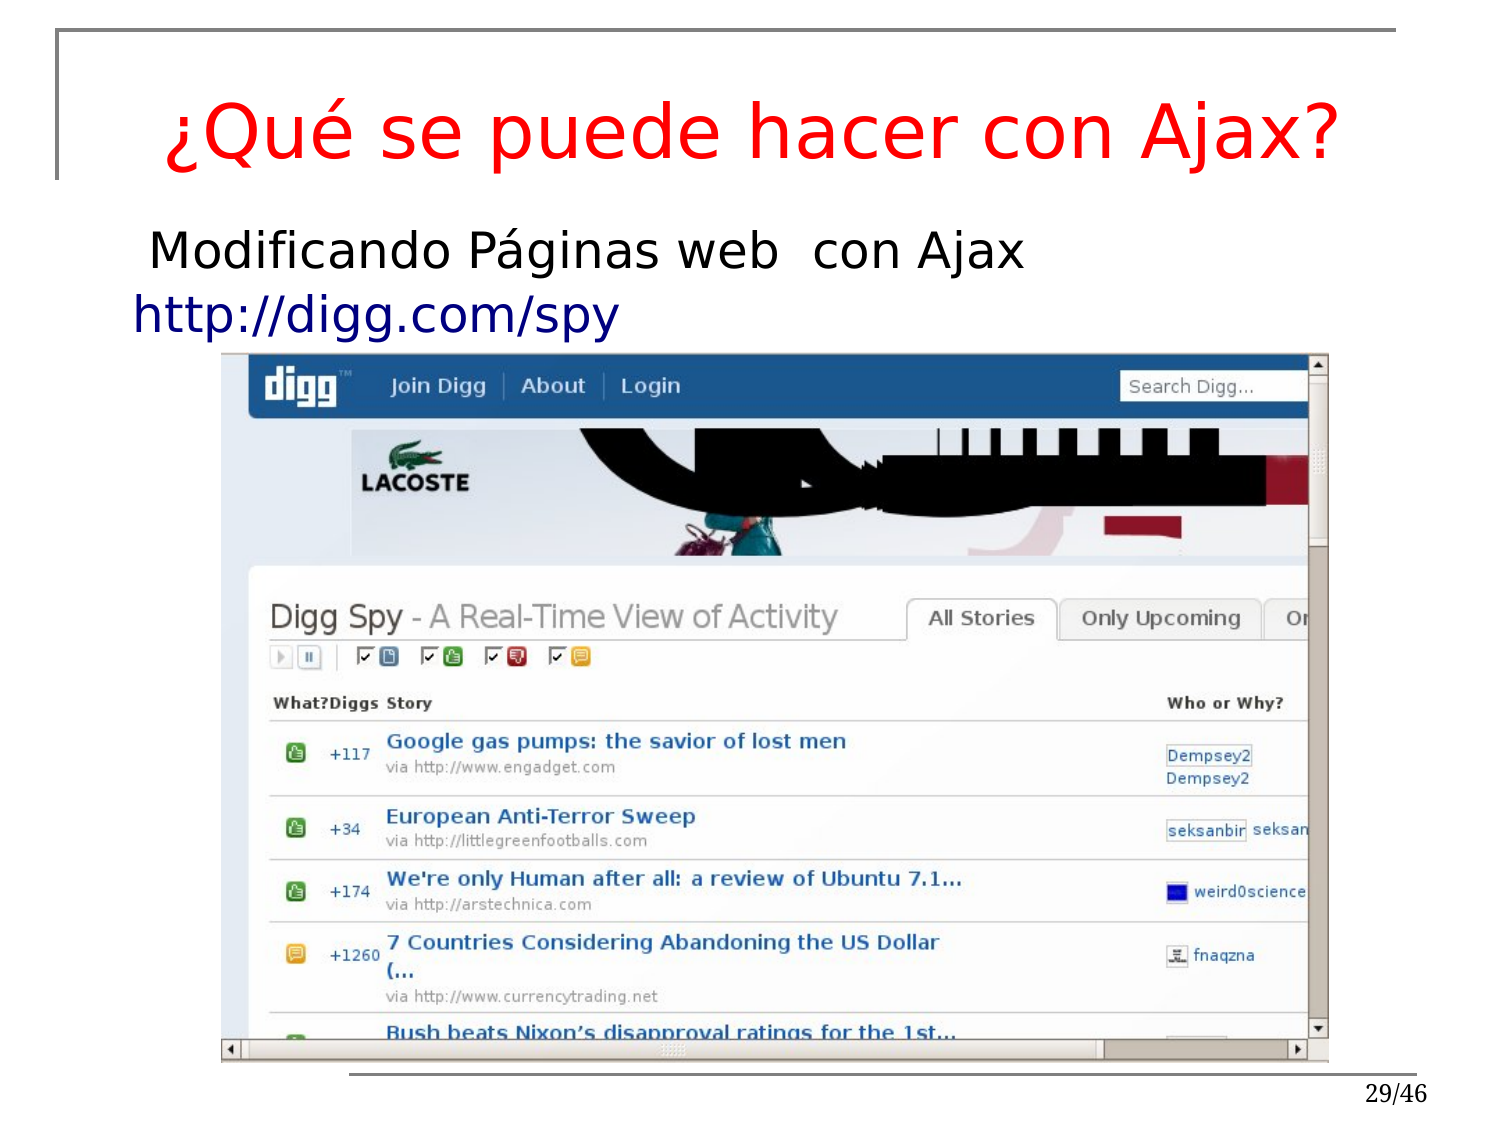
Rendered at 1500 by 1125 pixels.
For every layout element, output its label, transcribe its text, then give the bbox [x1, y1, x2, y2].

picture [221, 352, 1329, 1063]
list Modificando Páginas web con Ajax http://digg.com/spy [118, 218, 1447, 357]
title ¿Qué se puede hacer con Ajax? [59, 59, 1447, 207]
